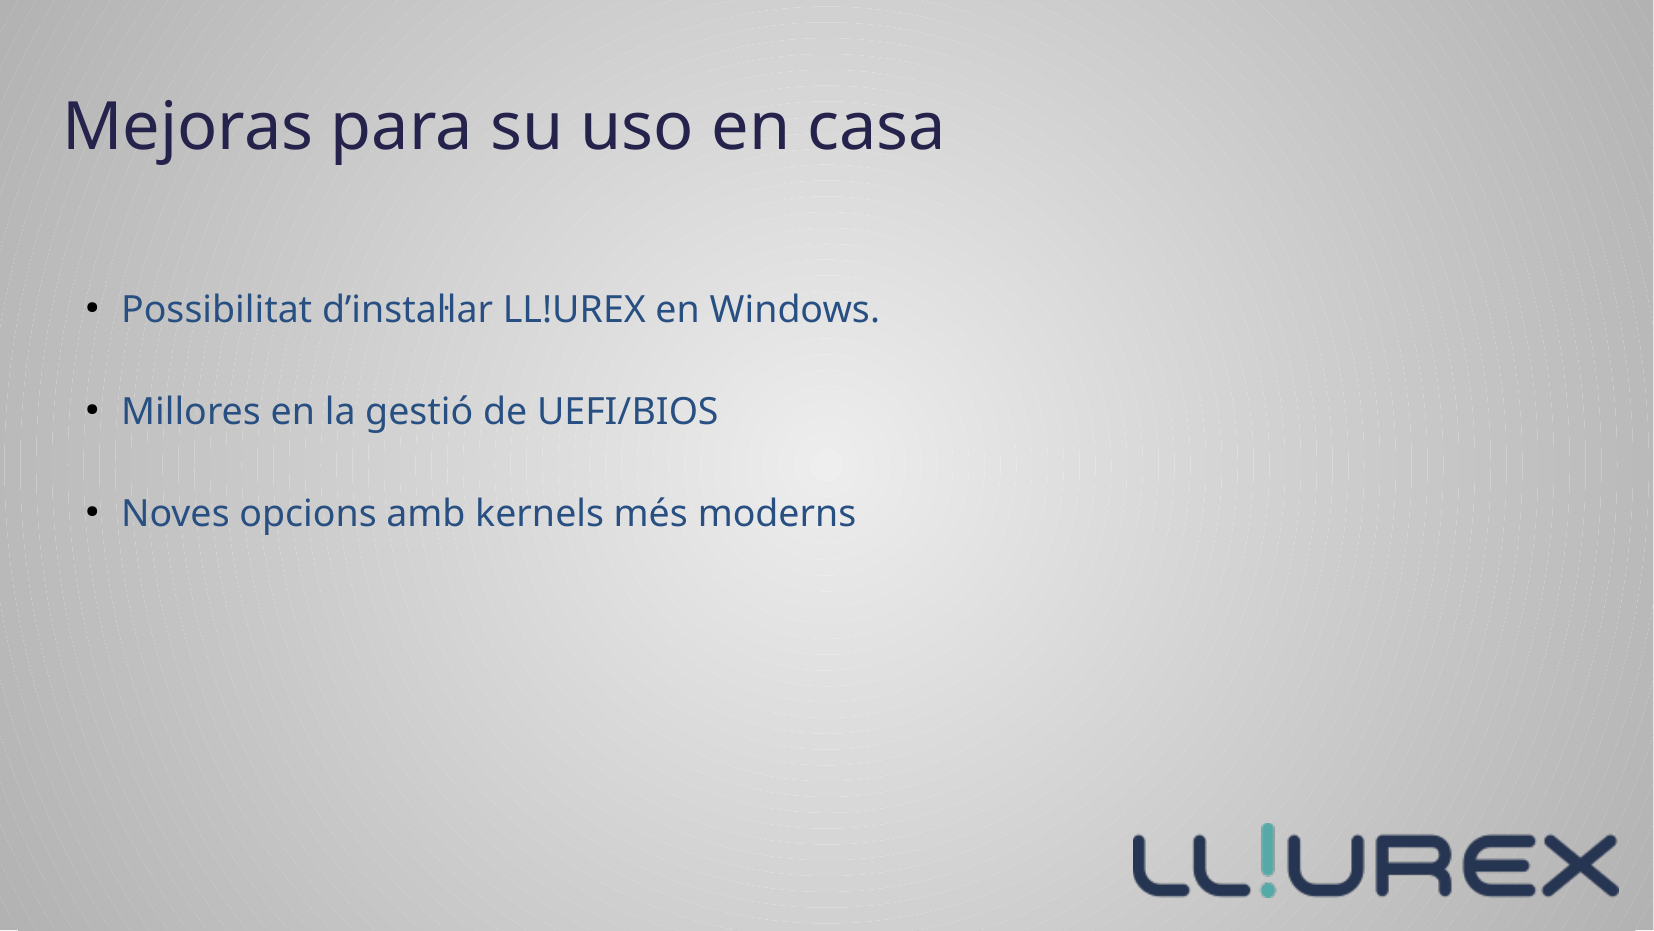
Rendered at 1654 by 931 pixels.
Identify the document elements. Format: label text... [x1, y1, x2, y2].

text_box Mejoras para su uso en casa [47, 70, 1477, 164]
picture [1133, 823, 1619, 898]
text_box Possibilitat d’instal·lar LL!UREX en Windows. Millores en la gestió de UEFI/BIOS Noves opcions amb kernels més moderns [70, 224, 1536, 675]
